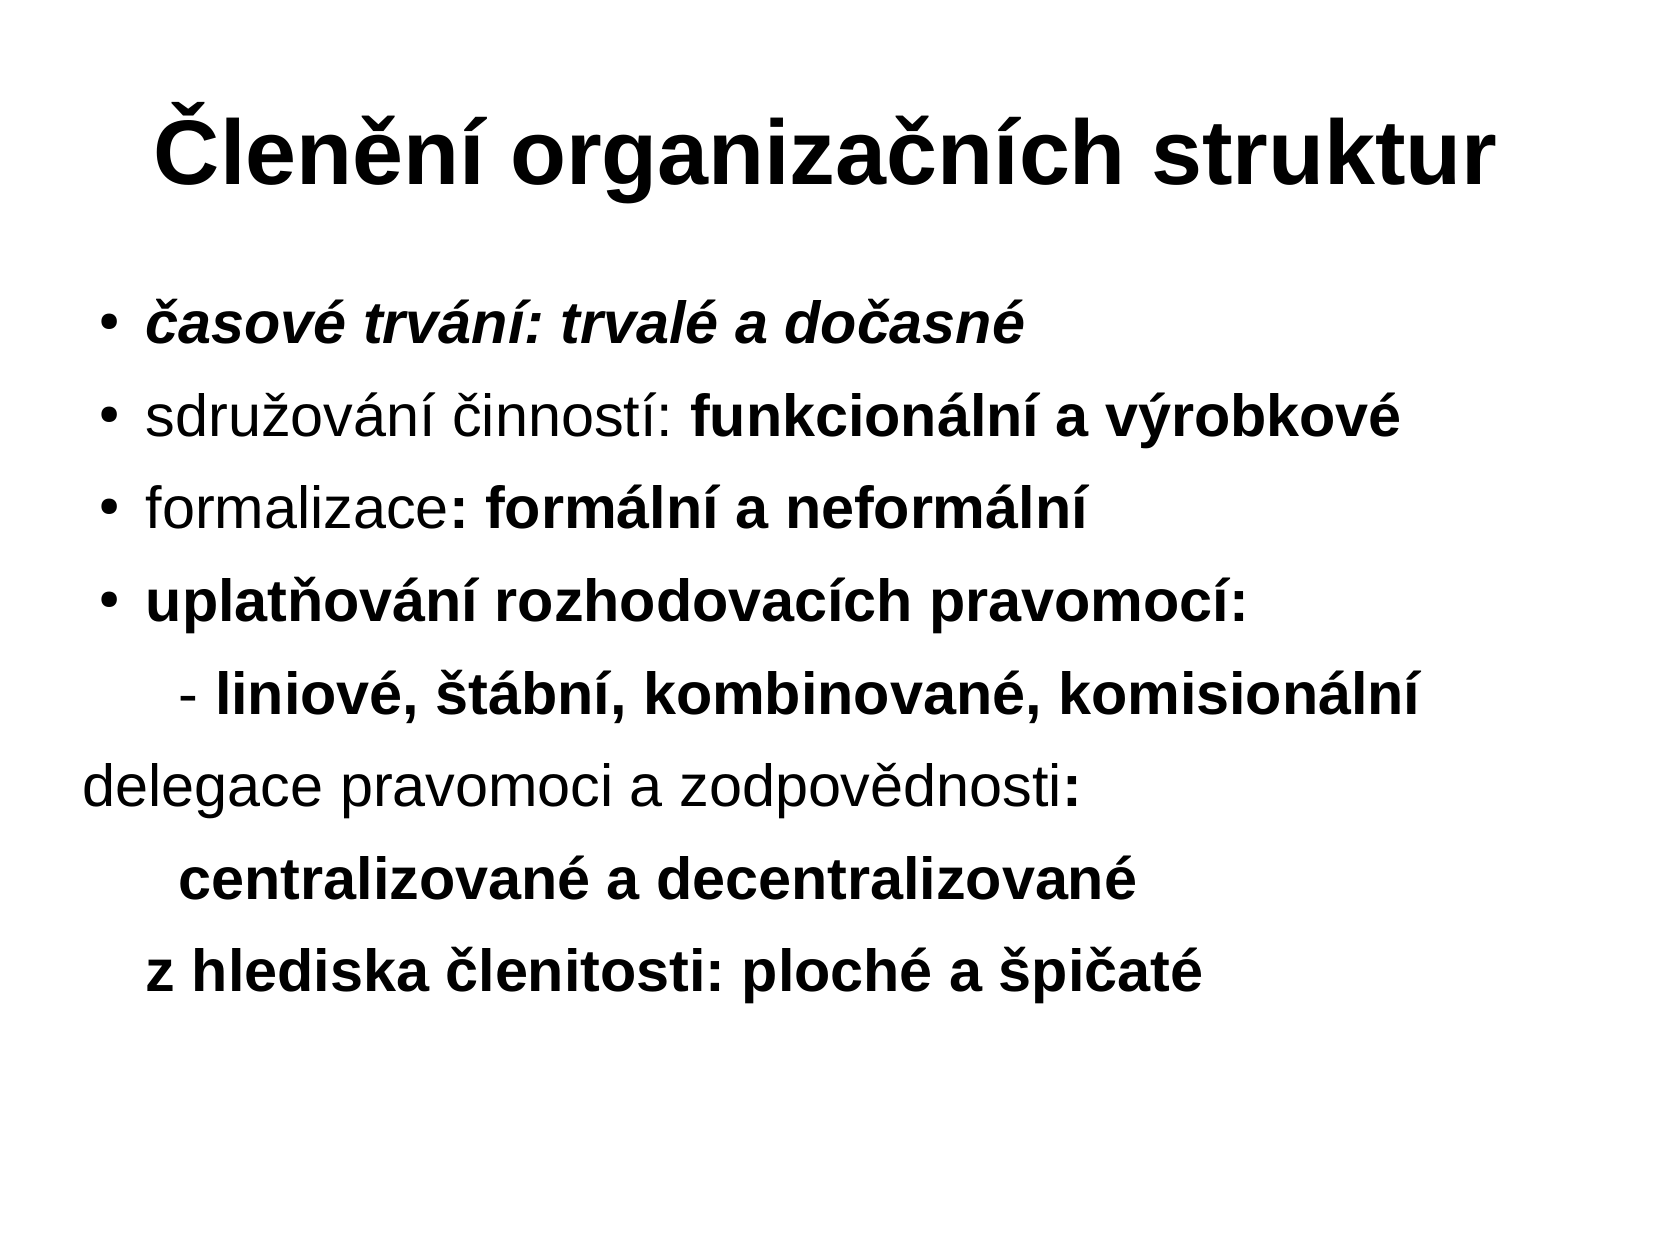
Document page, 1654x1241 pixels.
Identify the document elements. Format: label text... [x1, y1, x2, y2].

title Členění organizačních struktur [82, 49, 1571, 257]
list časové trvání: trvalé a dočasné sdružování činností: funkcionální a výrobkové formalizace: formální a neformální uplatňování rozhodovacích pravomocí: - liniové, štábní, kombinované, komisionální delegace pravomoci a zodpovědnosti: centralizované a decentralizované z hlediska členitosti: ploché a špičaté [82, 290, 1571, 1010]
